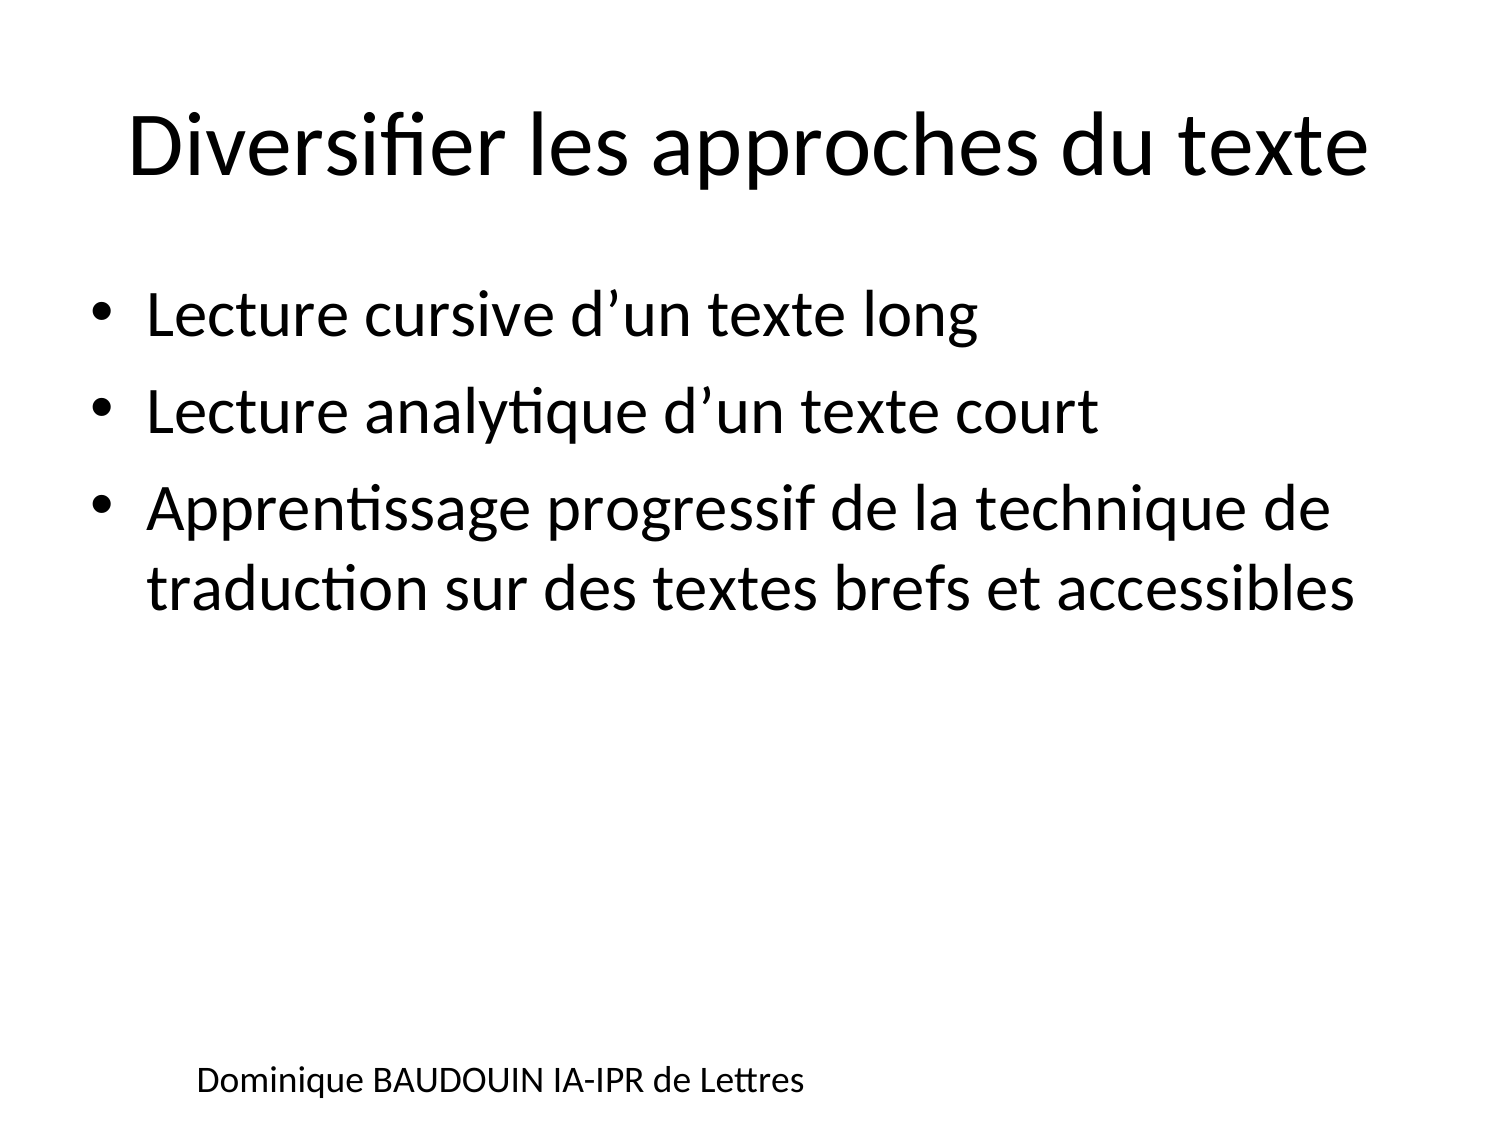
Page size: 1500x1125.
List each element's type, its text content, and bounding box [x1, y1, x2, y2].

text_box Dominique BAUDOUIN IA-IPR de Lettres [181, 1047, 821, 1109]
list Lecture cursive d’un texte long Lecture analytique d’un texte court Apprentissage progressif de la technique de traduction sur des textes brefs et accessibles [75, 262, 1426, 1005]
title Diversifier les approches du texte [75, 21, 1426, 257]
